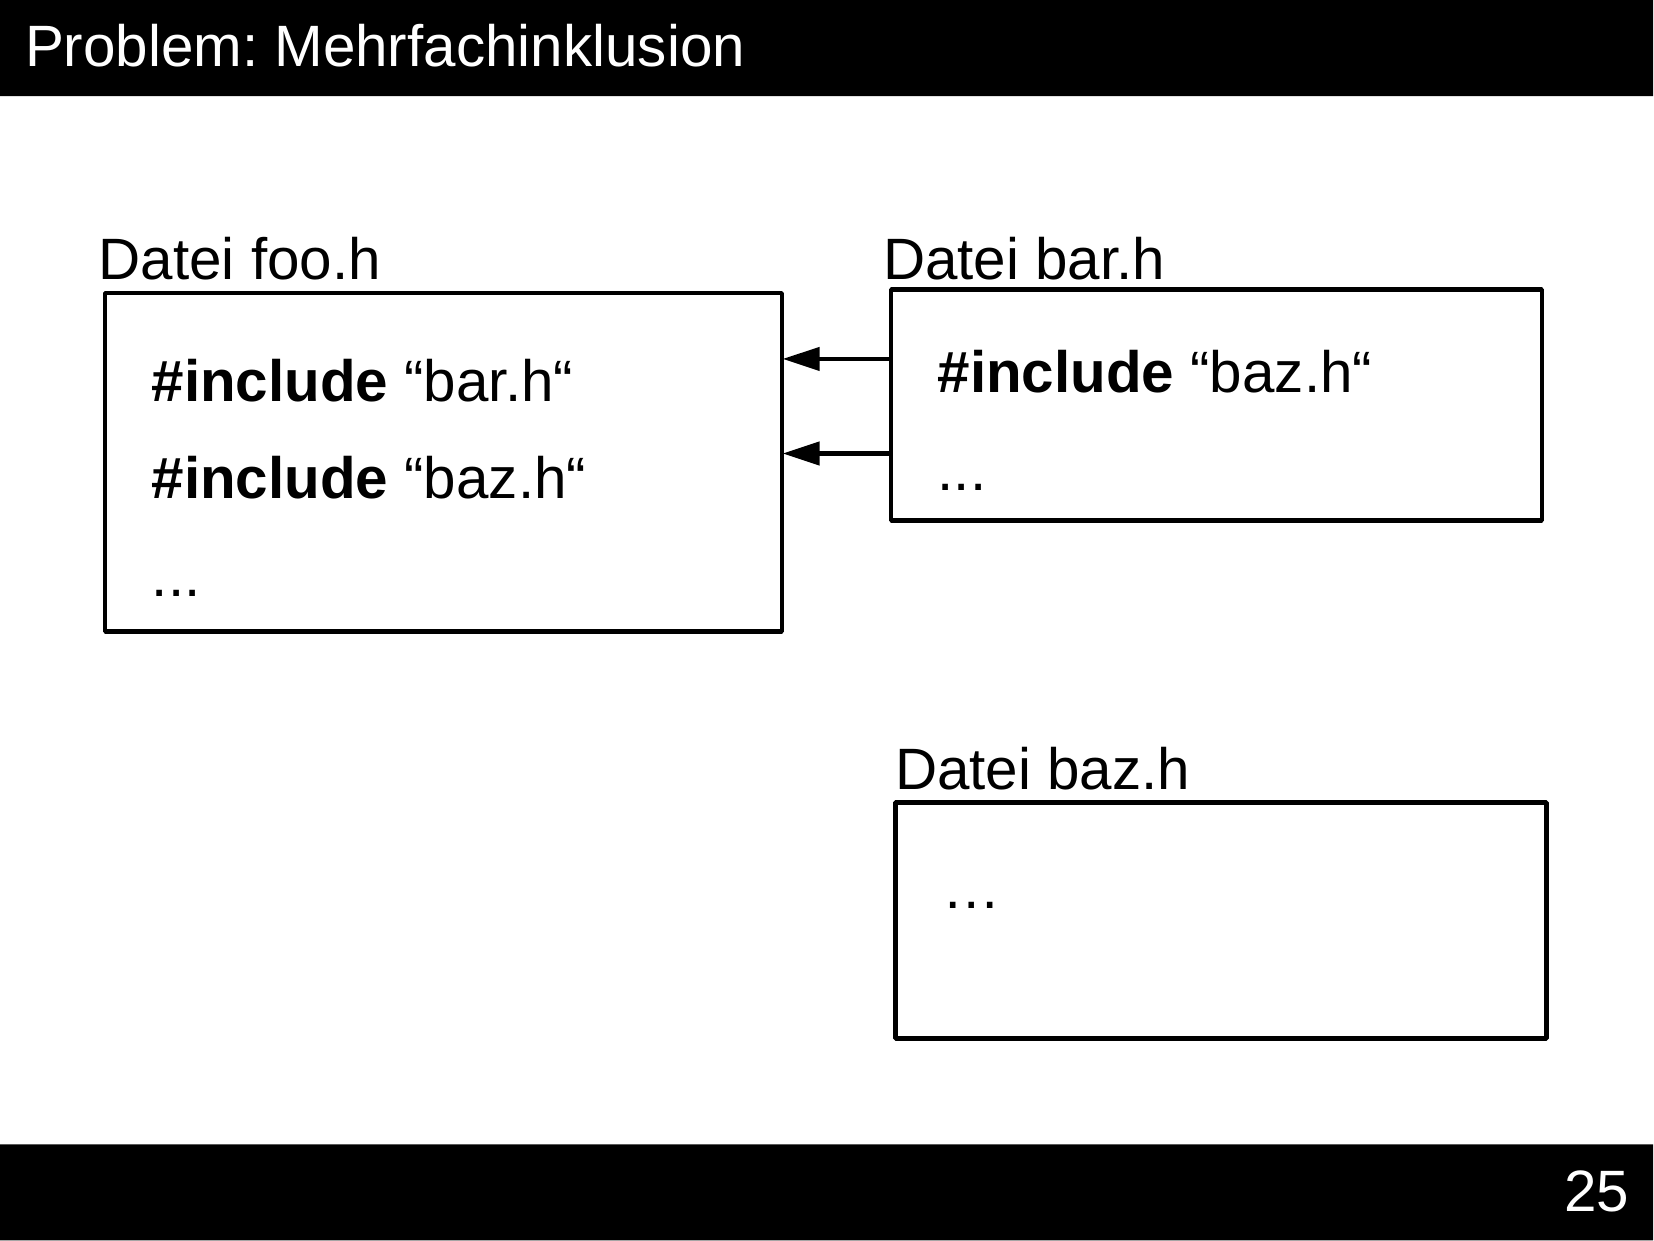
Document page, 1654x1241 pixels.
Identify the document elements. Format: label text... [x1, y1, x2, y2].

text_box Datei foo.h [83, 187, 734, 282]
text_box #include “bar.h“ #include “baz.h“ ... [104, 293, 782, 632]
text_box Datei bar.h [868, 187, 1197, 268]
text_box Problem: Mehrfachinklusion [10, 6, 767, 94]
text_box … [895, 802, 1547, 1039]
text_box Datei baz.h [880, 697, 1307, 777]
text_box #include “baz.h“ ... [890, 289, 1542, 521]
